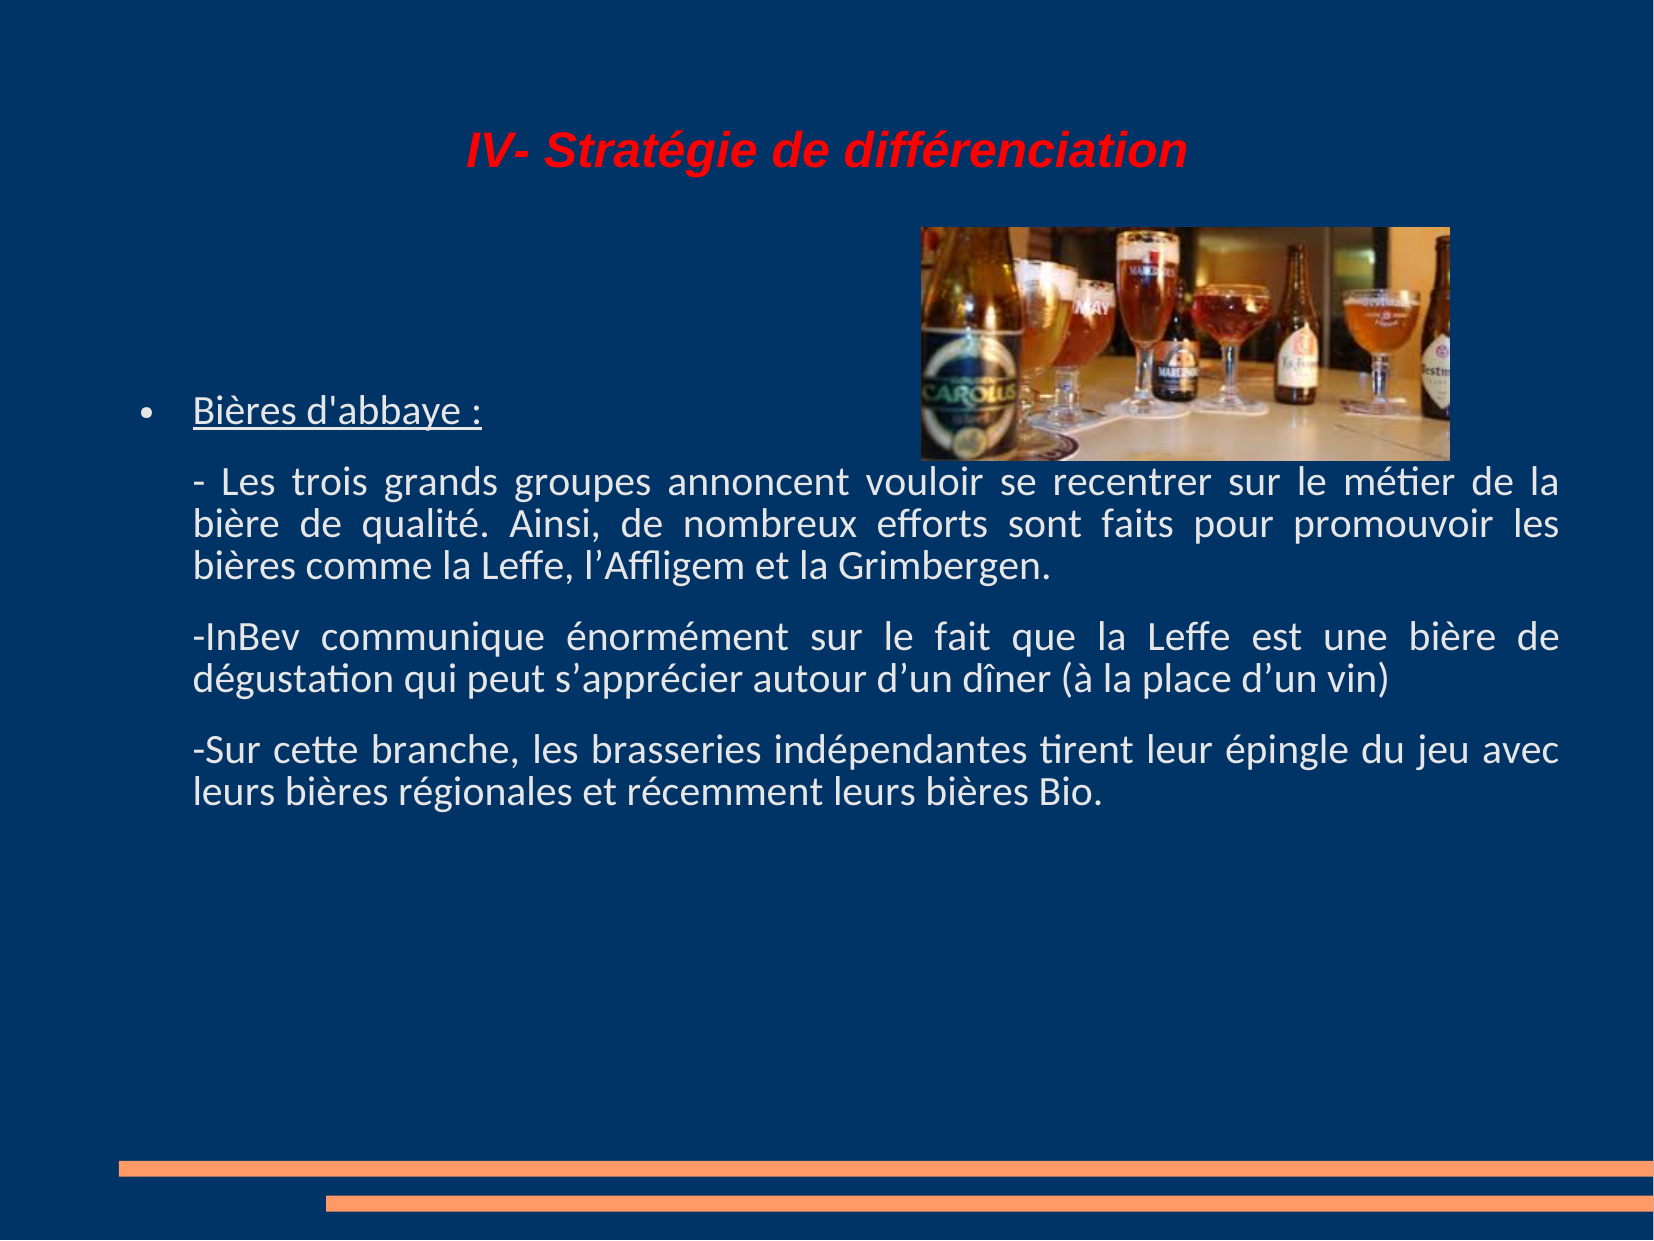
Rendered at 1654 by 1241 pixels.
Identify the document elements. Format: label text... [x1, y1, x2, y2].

title IV- Stratégie de différenciation [121, 46, 1534, 254]
list Bières d'abbaye : - Les trois grands groupes annoncent vouloir se recentrer sur le métier de la bière de qualité. Ainsi, de nombreux efforts sont faits pour promouvoir les bières comme la Leffe, l’Affligem et la Grimbergen. -InBev communique énormément sur le fait que la Leffe est une bière de dégustation qui peut s’apprécier autour d’un dîner (à la place d’un vin) -Sur cette branche, les brasseries indépendantes tirent leur épingle du jeu avec leurs bières régionales et récemment leurs bières Bio. [121, 322, 1561, 1132]
picture [921, 227, 1450, 461]
